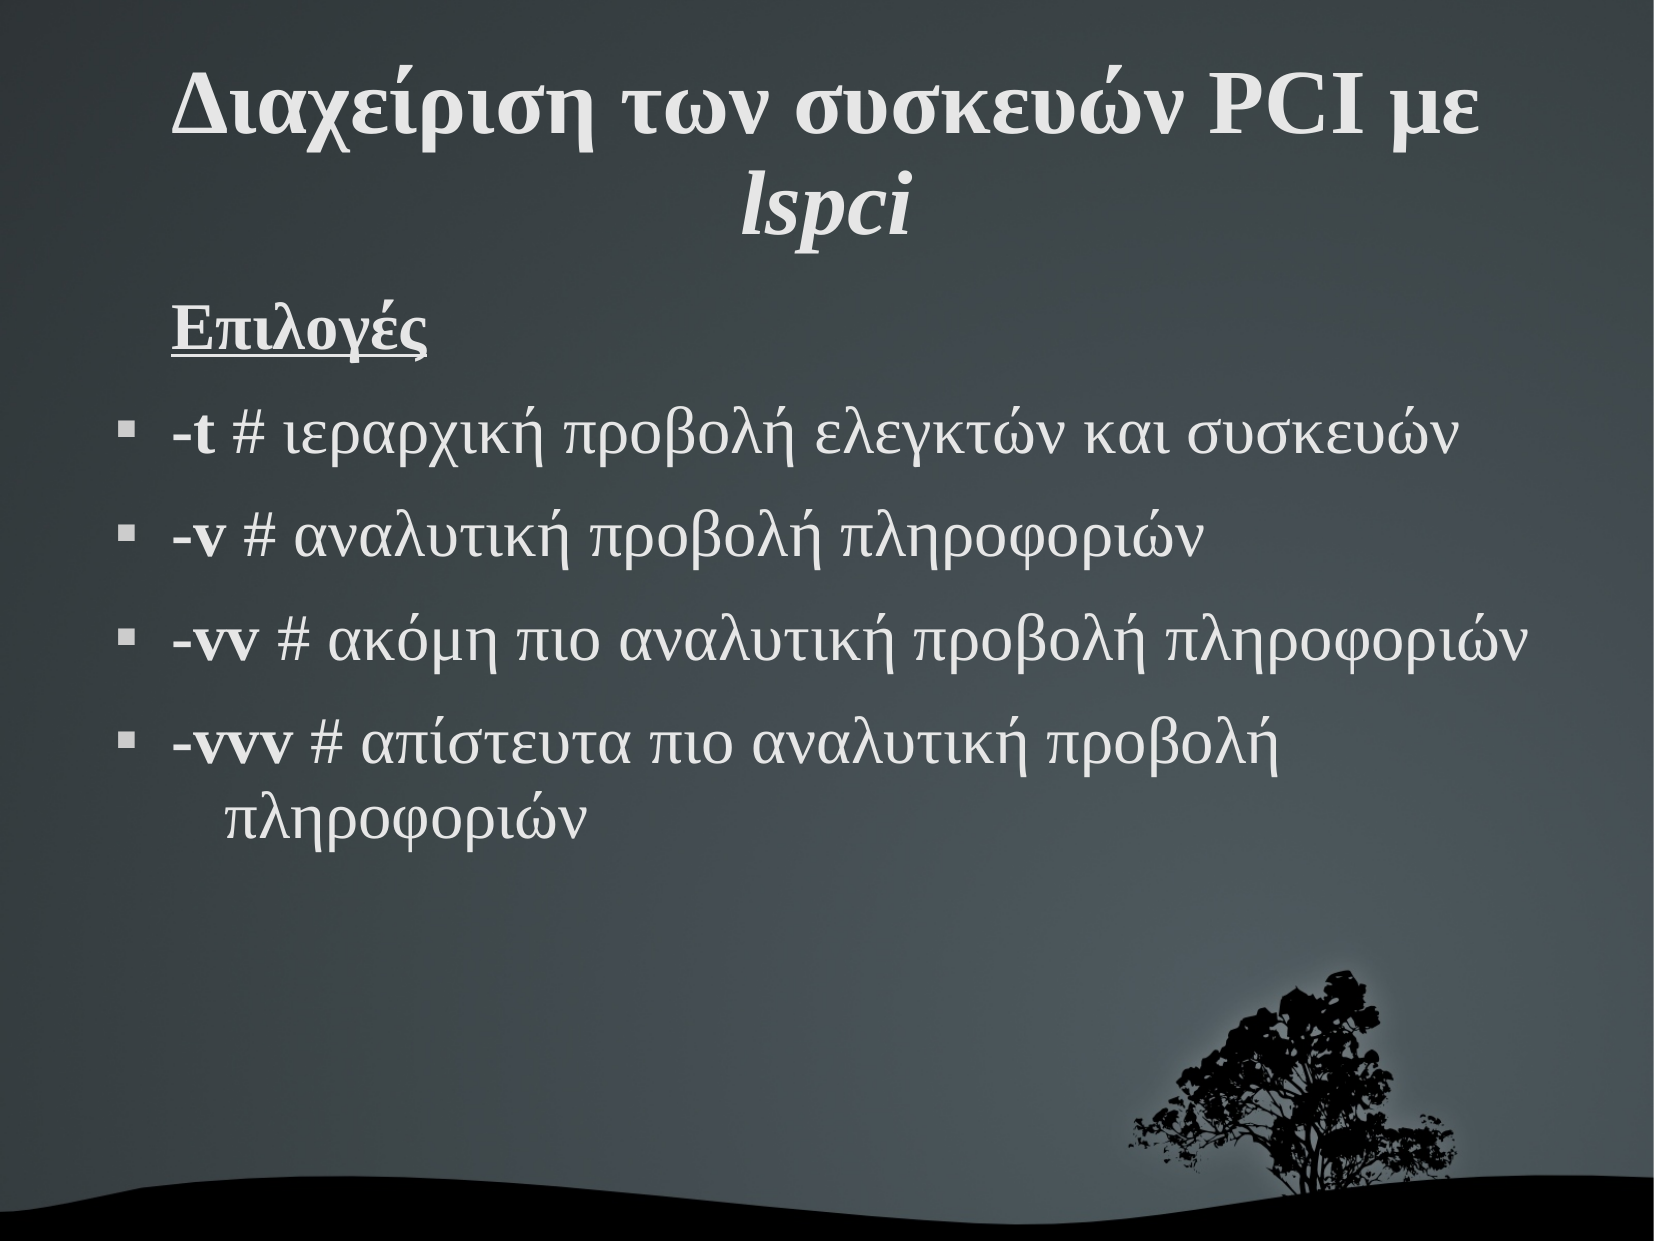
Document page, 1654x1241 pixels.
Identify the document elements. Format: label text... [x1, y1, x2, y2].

list Επιλογές -t # ιεραρχική προβολή ελεγκτών και συσκευών -v # αναλυτική προβολή πληροφοριών -vv # ακόμη πιο αναλυτική προβολή πληροφοριών -vvv # απίστευτα πιο αναλυτική προβολή πληροφοριών [82, 290, 1571, 1109]
title Διαχείριση των συσκευών PCI με lspci [82, 33, 1571, 273]
picture [0, 0, 1654, 1241]
